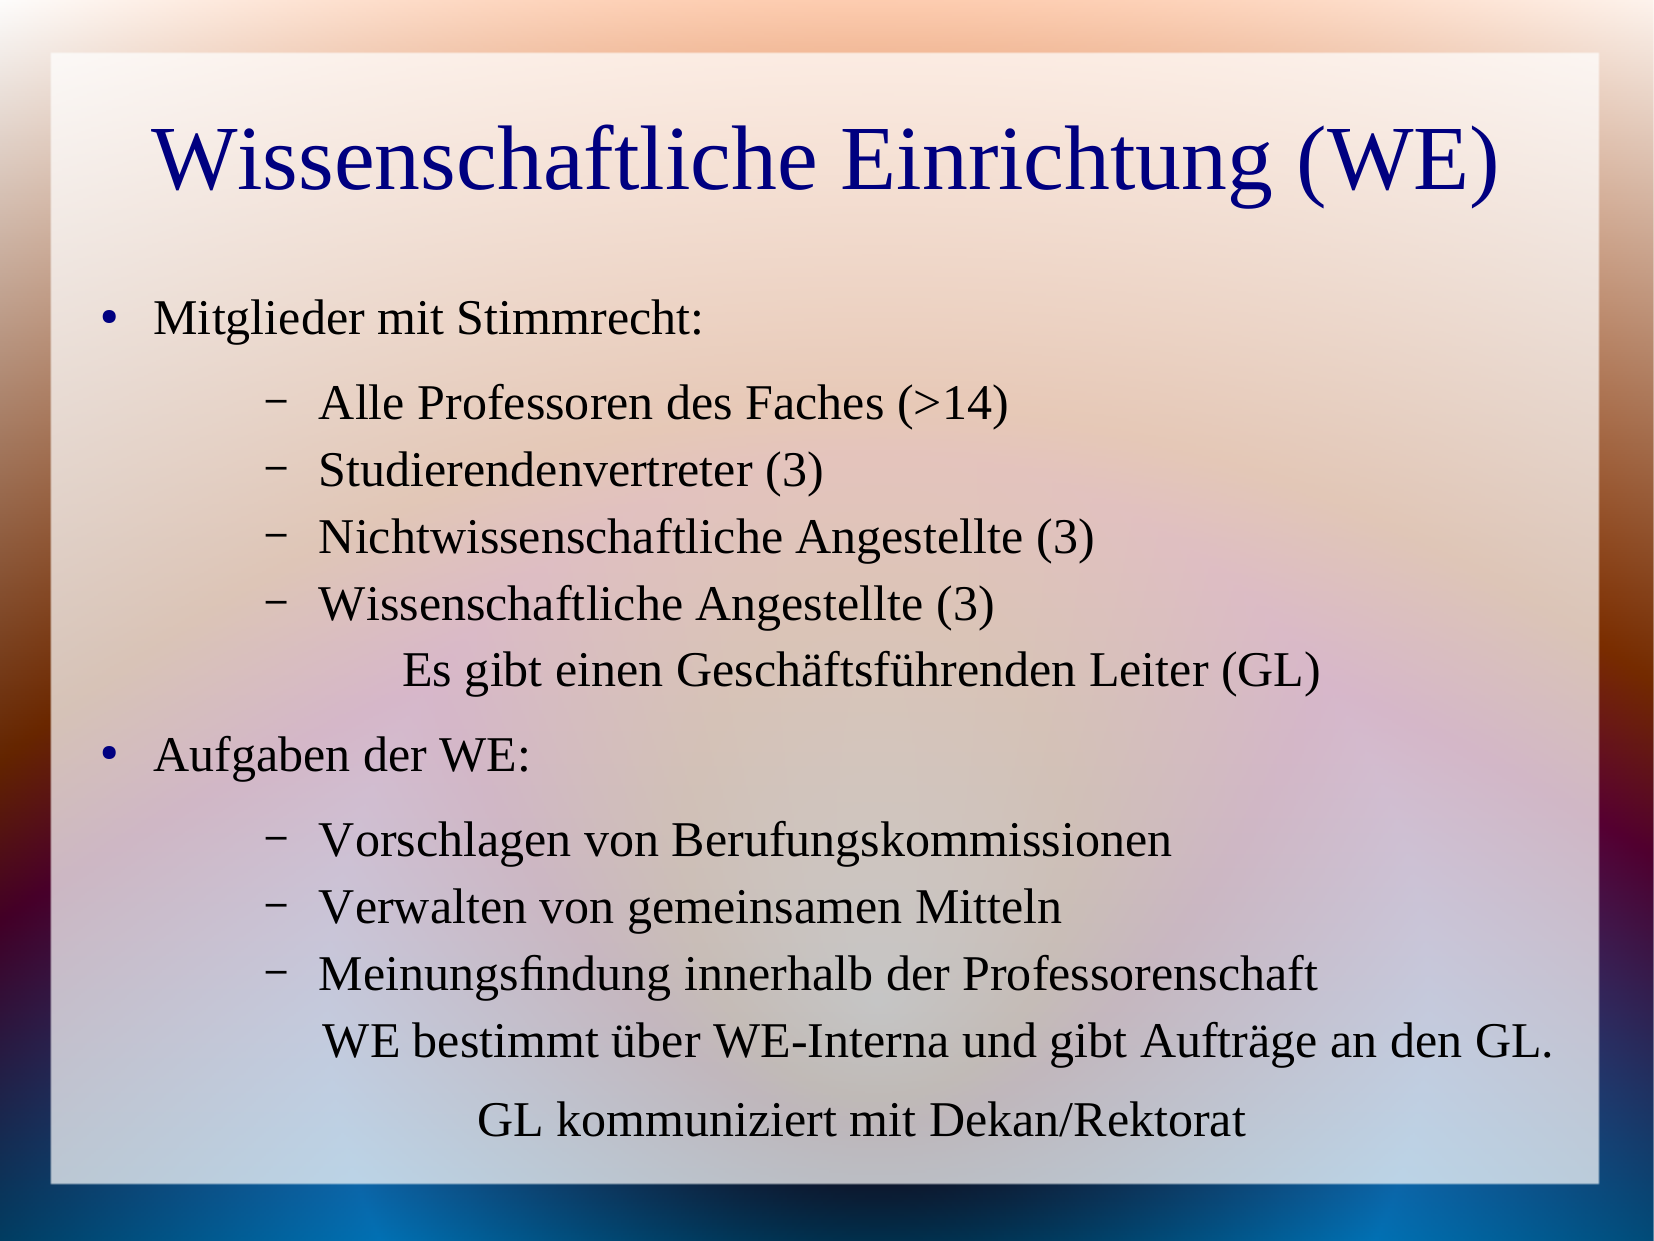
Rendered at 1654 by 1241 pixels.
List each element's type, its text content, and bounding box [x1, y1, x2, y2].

picture [0, 0, 1654, 1241]
title Wissenschaftliche Einrichtung (WE) [82, 55, 1571, 263]
list Mitglieder mit Stimmrecht: Alle Professoren des Faches (>14) Studierendenvertreter (3) Nichtwissenschaftliche Angestellte (3) Wissenschaftliche Angestellte (3) Es gibt einen Geschäftsführenden Leiter (GL) Aufgaben der WE: Vorschlagen von Berufungskommissionen Verwalten von gemeinsamen Mitteln Meinungsﬁndung innerhalb der Professorenschaft WE bestimmt über WE-Interna und gibt Aufträge an den GL. GL kommuniziert mit Dekan/Rektorat [82, 290, 1571, 1211]
